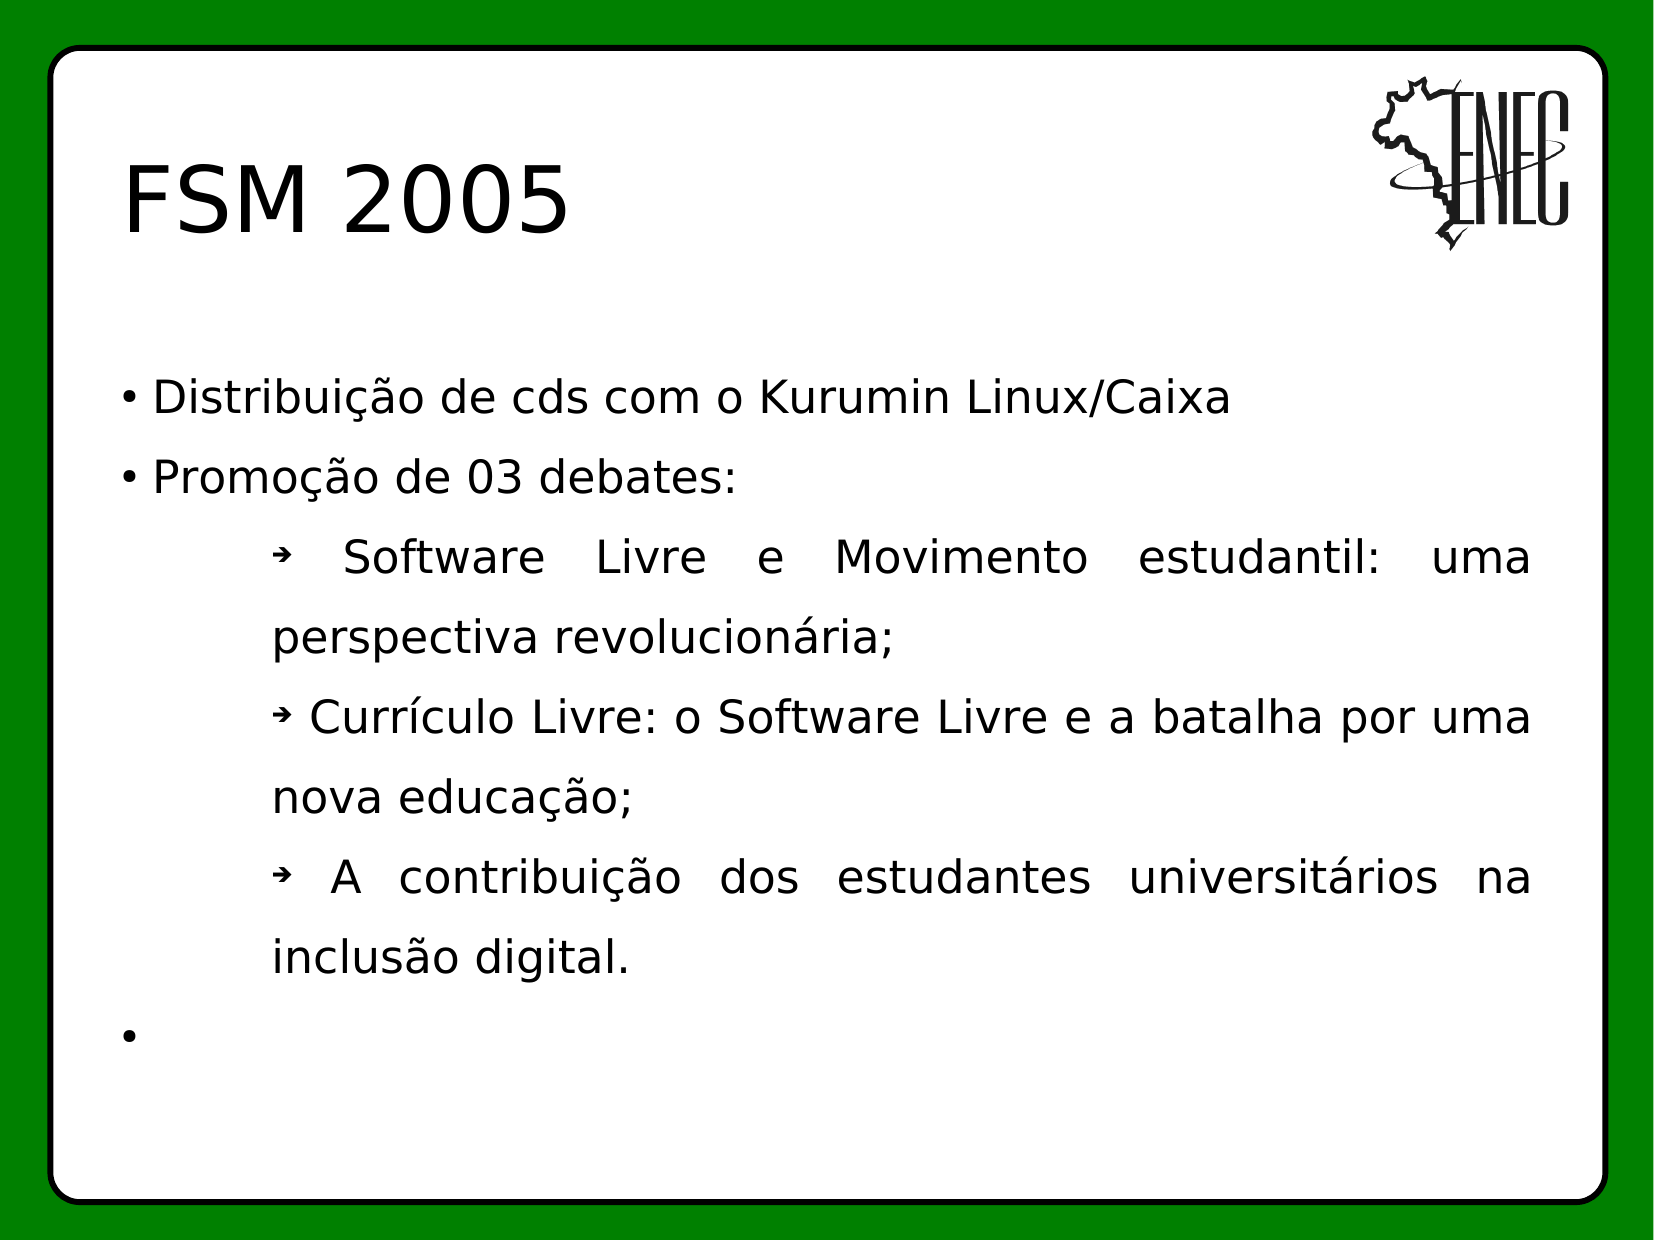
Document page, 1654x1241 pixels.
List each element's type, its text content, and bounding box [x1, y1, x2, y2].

list Distribuição de cds com o Kurumin Linux/Caixa Promoção de 03 debates: Software Livre e Movimento estudantil: uma perspectiva revolucionária; Currículo Livre: o Software Livre e a batalha por uma nova educação; A contribuição dos estudantes universitários na inclusão digital. [121, 344, 1534, 1127]
title FSM 2005 [121, 93, 1534, 308]
picture [1367, 71, 1574, 273]
